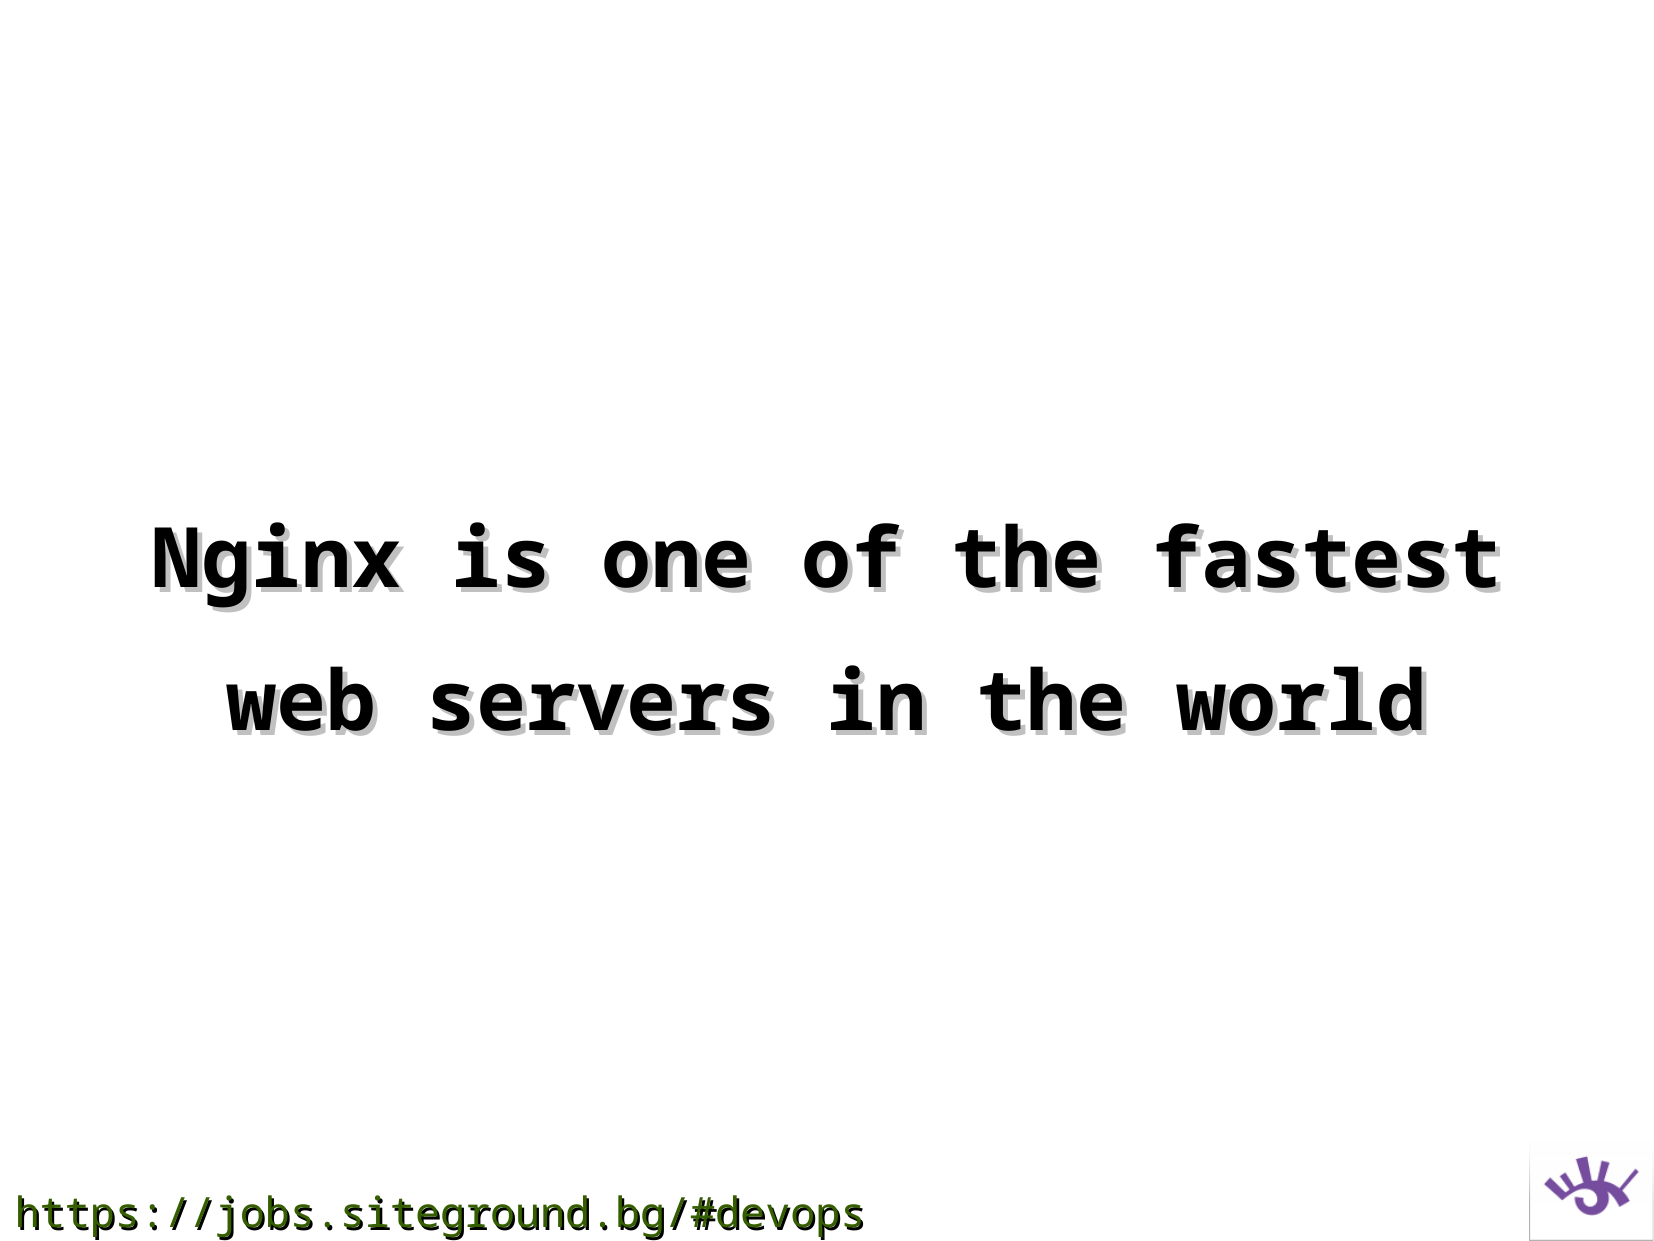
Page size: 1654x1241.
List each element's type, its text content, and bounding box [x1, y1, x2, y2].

picture [1529, 1134, 1654, 1241]
list Nginx is one of the fastest web servers in the world [82, 290, 1571, 1010]
text_box https://jobs.siteground.bg/#devops [0, 1175, 889, 1240]
